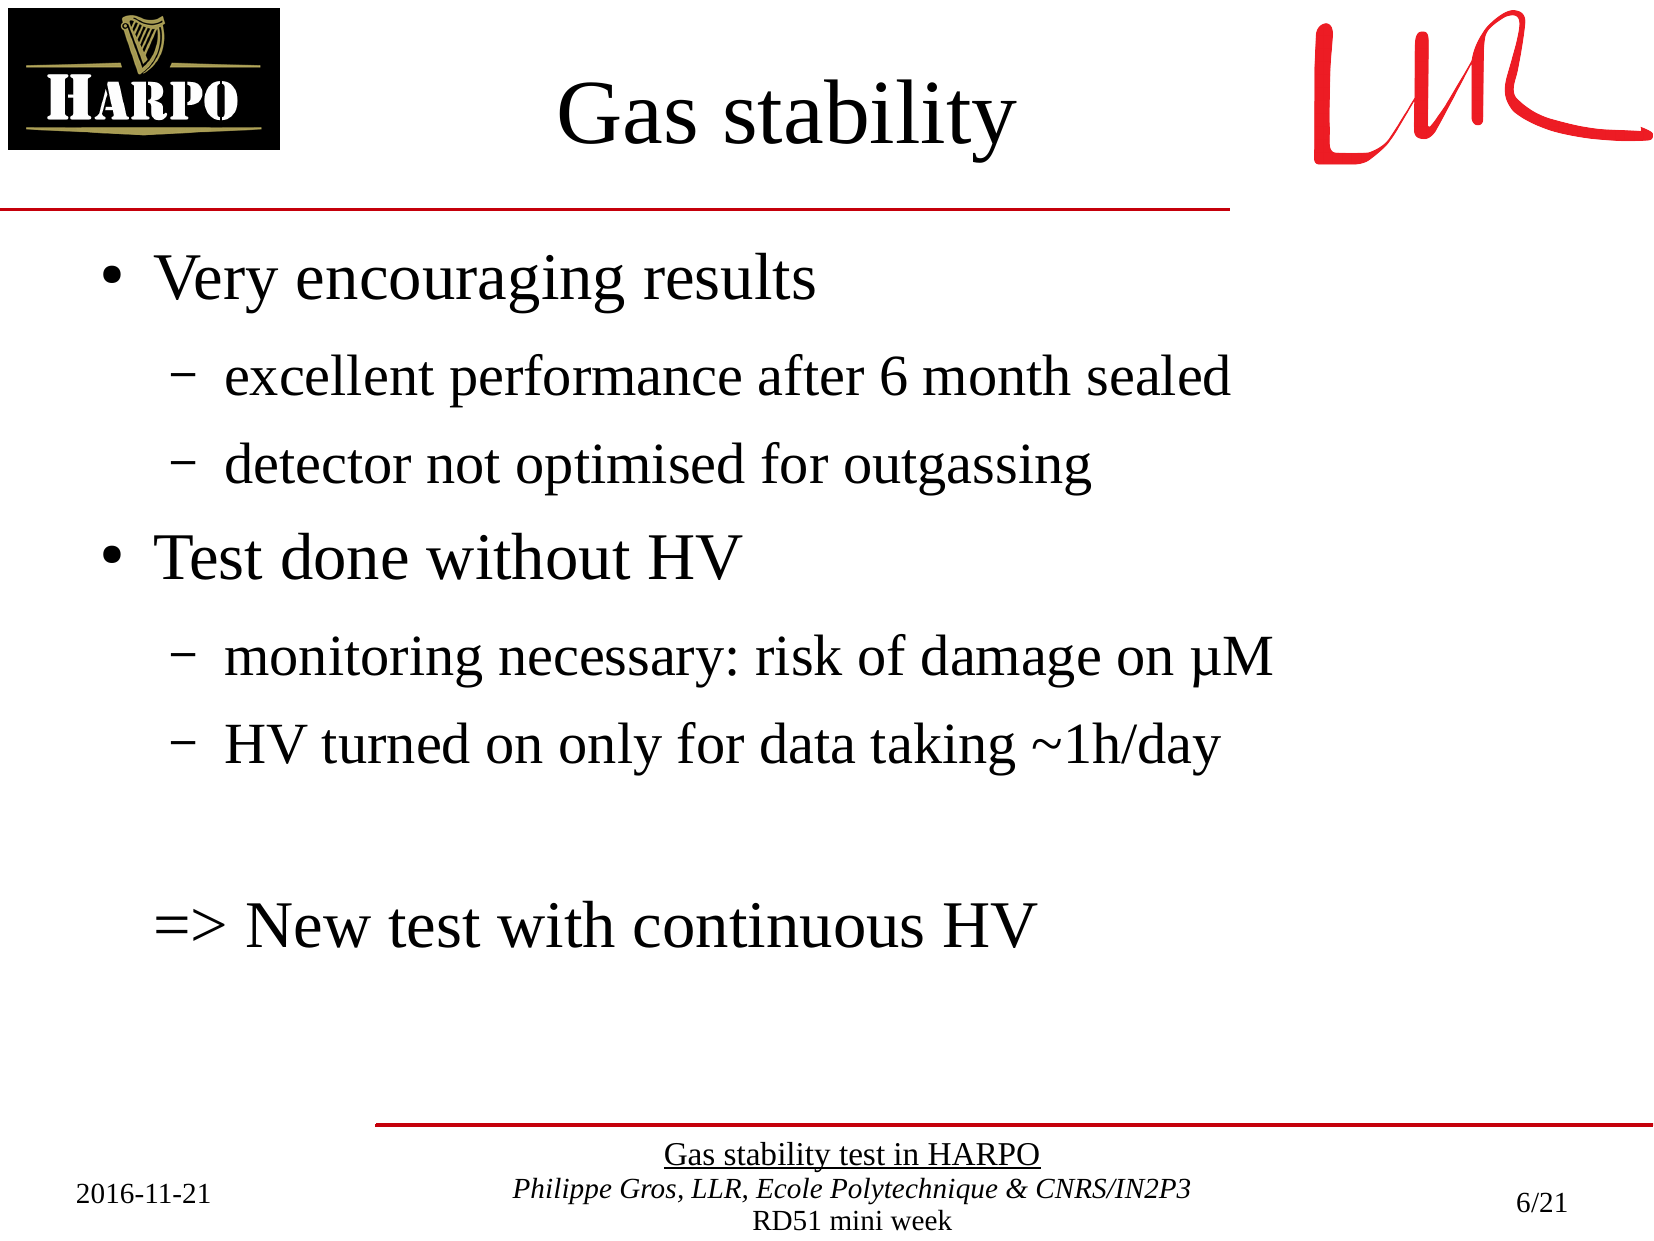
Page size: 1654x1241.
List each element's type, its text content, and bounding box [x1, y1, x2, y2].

list Very encouraging results excellent performance after 6 month sealed detector not optimised for outgassing Test done without HV monitoring necessary: risk of damage on µM HV turned on only for data taking ~1h/day => New test with continuous HV [82, 239, 1571, 1102]
title Gas stability [284, 14, 1290, 210]
picture [8, 8, 280, 150]
picture [1314, 10, 1653, 165]
